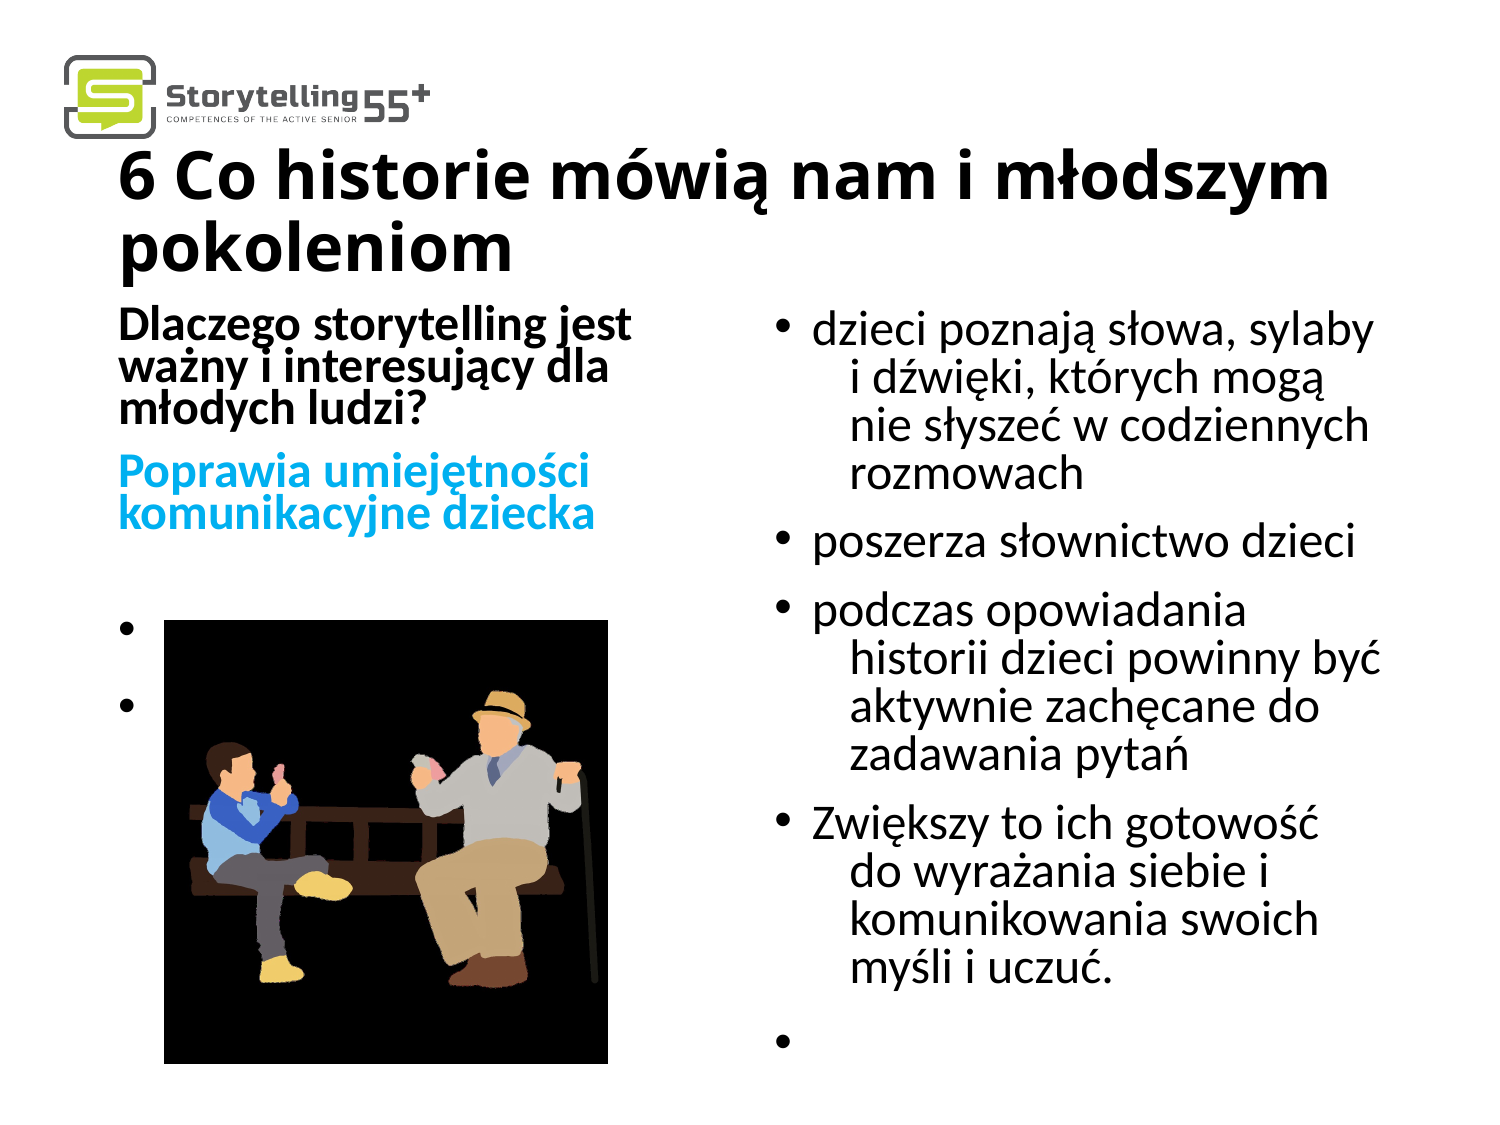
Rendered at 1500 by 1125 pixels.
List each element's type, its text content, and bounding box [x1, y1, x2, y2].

picture [164, 620, 608, 1064]
list Dlaczego storytelling jest ważny i interesujący dla młodych ludzi? Poprawia umiejętności komunikacyjne dziecka [103, 299, 741, 1014]
title 6 Co historie mówią nam i młodszym pokoleniom [103, 127, 1397, 300]
list dzieci poznają słowa, sylaby i dźwięki, których mogą nie słyszeć w codziennych rozmowach poszerza słownictwo dzieci podczas opowiadania historii dzieci powinny być aktywnie zachęcane do zadawania pytań Zwiększy to ich gotowość do wyrażania siebie i komunikowania swoich myśli i uczuć. [759, 299, 1397, 1014]
picture [64, 55, 430, 139]
